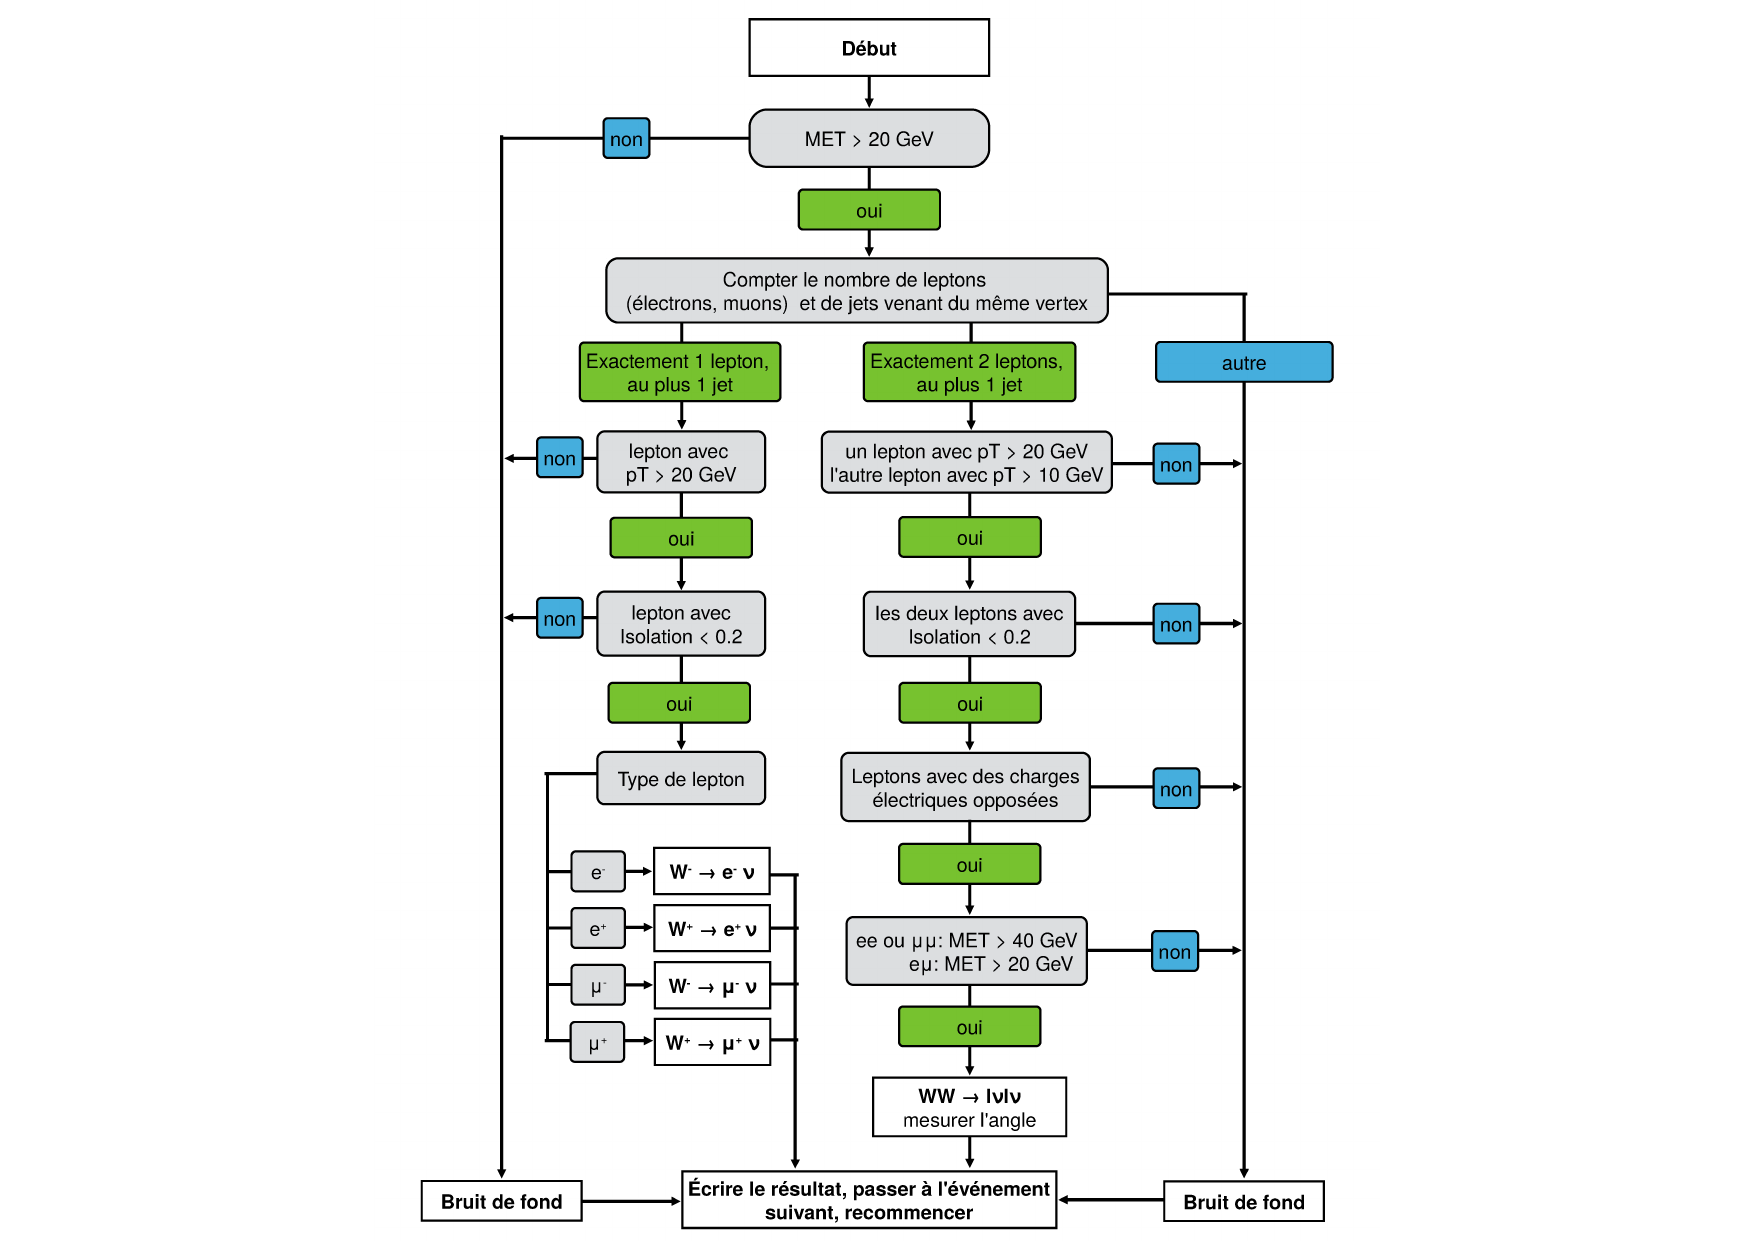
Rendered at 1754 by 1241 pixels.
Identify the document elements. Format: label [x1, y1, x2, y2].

picture [374, 0, 1380, 1241]
